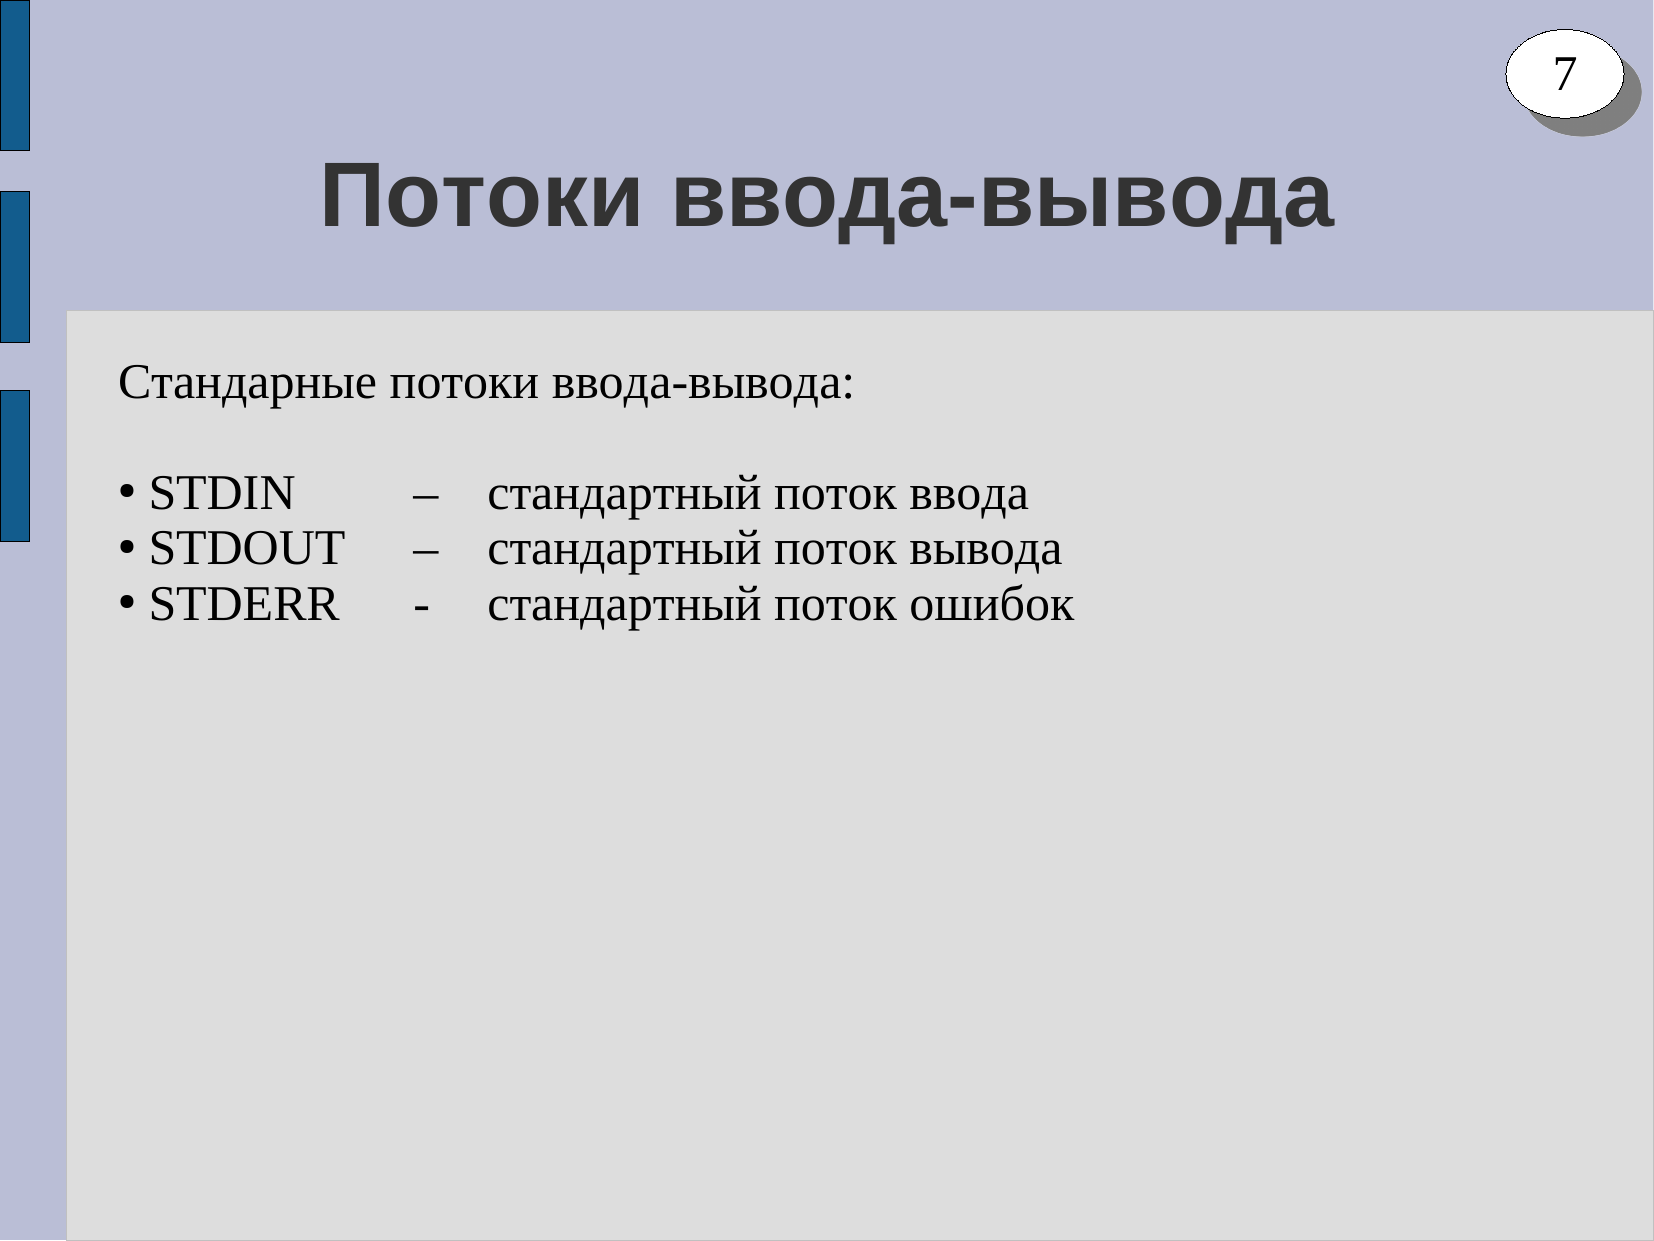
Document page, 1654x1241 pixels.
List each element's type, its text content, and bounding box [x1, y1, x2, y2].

text_box 7 [1505, 29, 1625, 119]
text_box Стандарные потоки ввода-вывода: STDIN – стандартный поток ввода STDOUT – стандартный поток вывода STDERR - стандартный поток ошибок [118, 354, 1075, 631]
title Потоки ввода-вывода [121, 91, 1534, 299]
